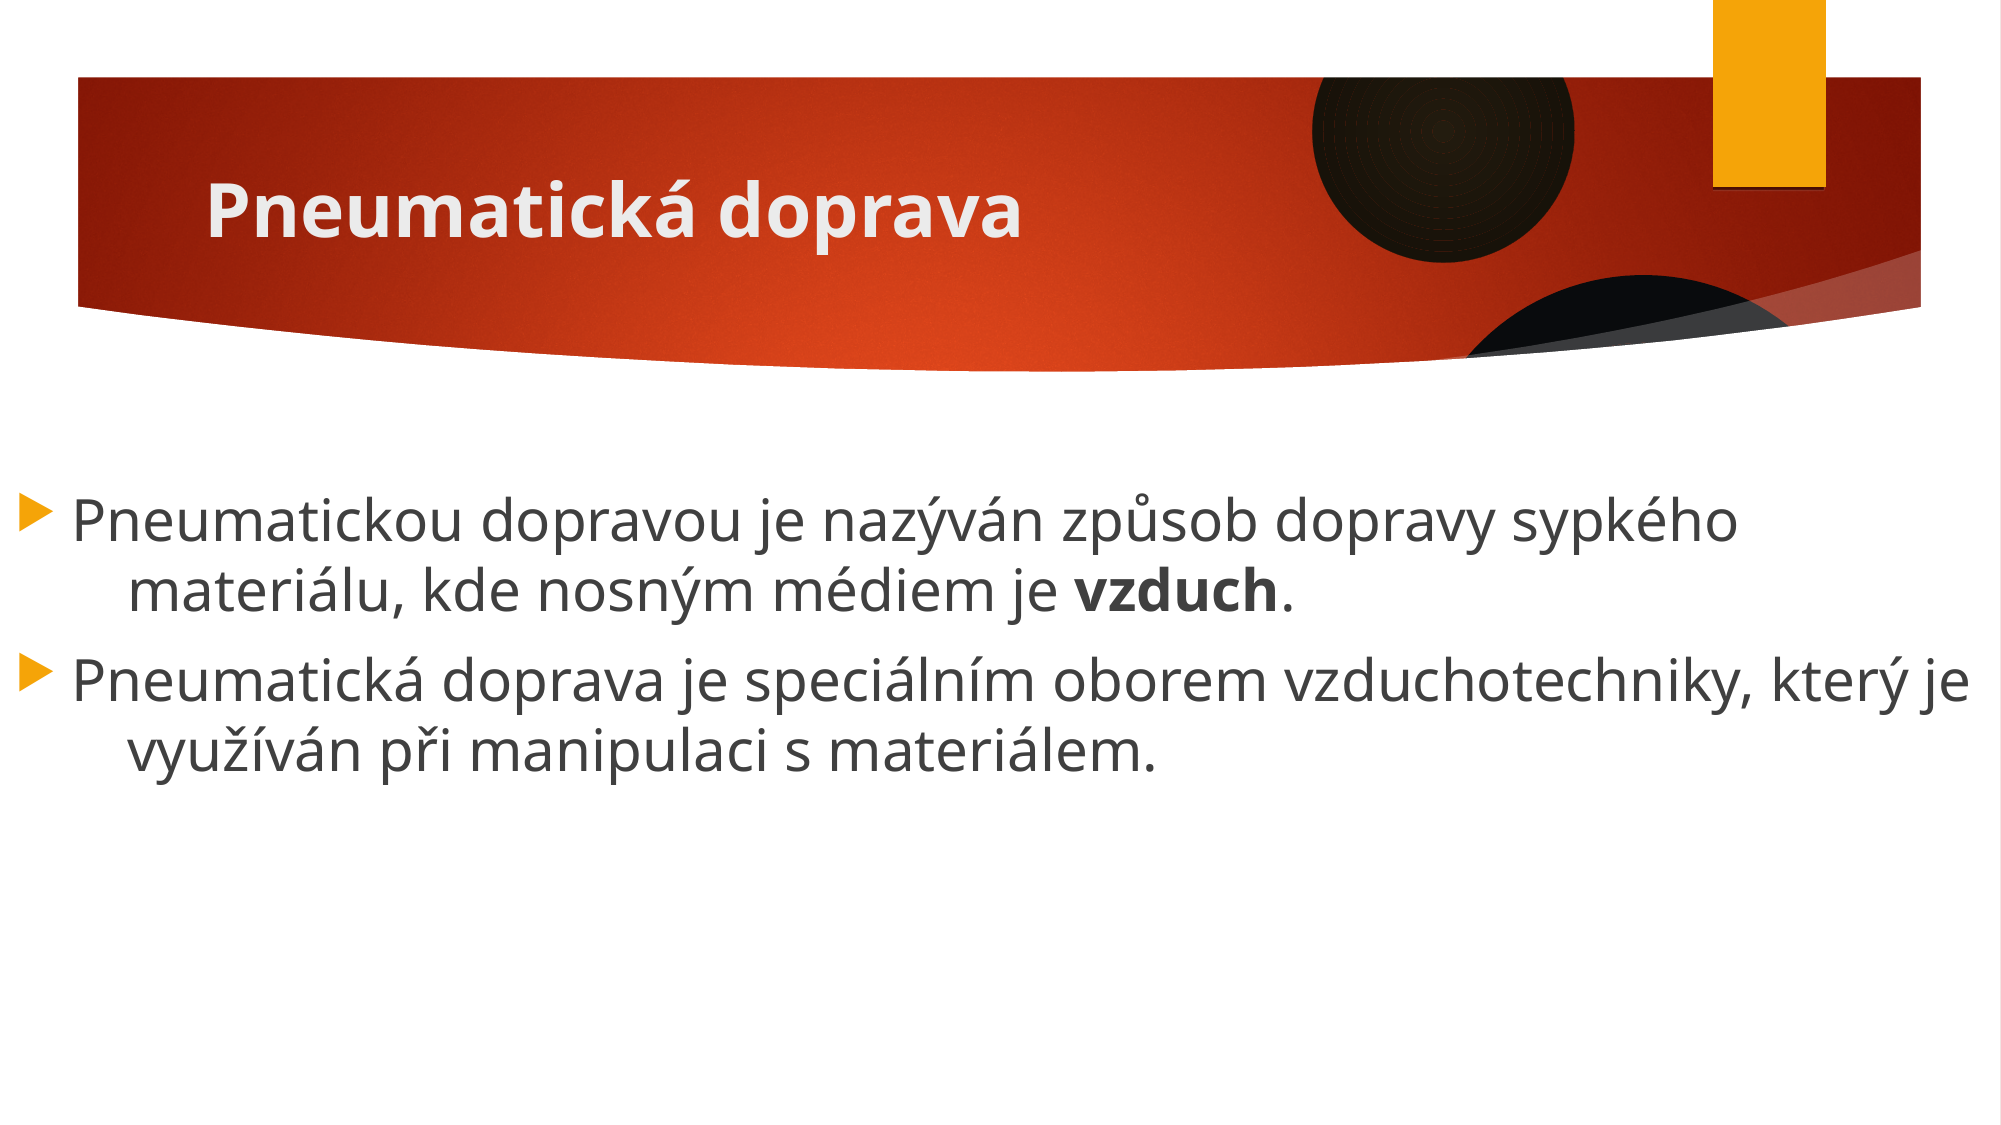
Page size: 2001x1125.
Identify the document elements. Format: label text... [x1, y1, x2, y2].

list Pneumatickou dopravou je nazýván způsob dopravy sypkého materiálu, kde nosným médiem je vzduch. Pneumatická doprava je speciálním oborem vzduchotechniky, který je využíván při manipulaci s materiálem. [0, 475, 2000, 1081]
title Pneumatická doprava [189, 155, 1627, 276]
